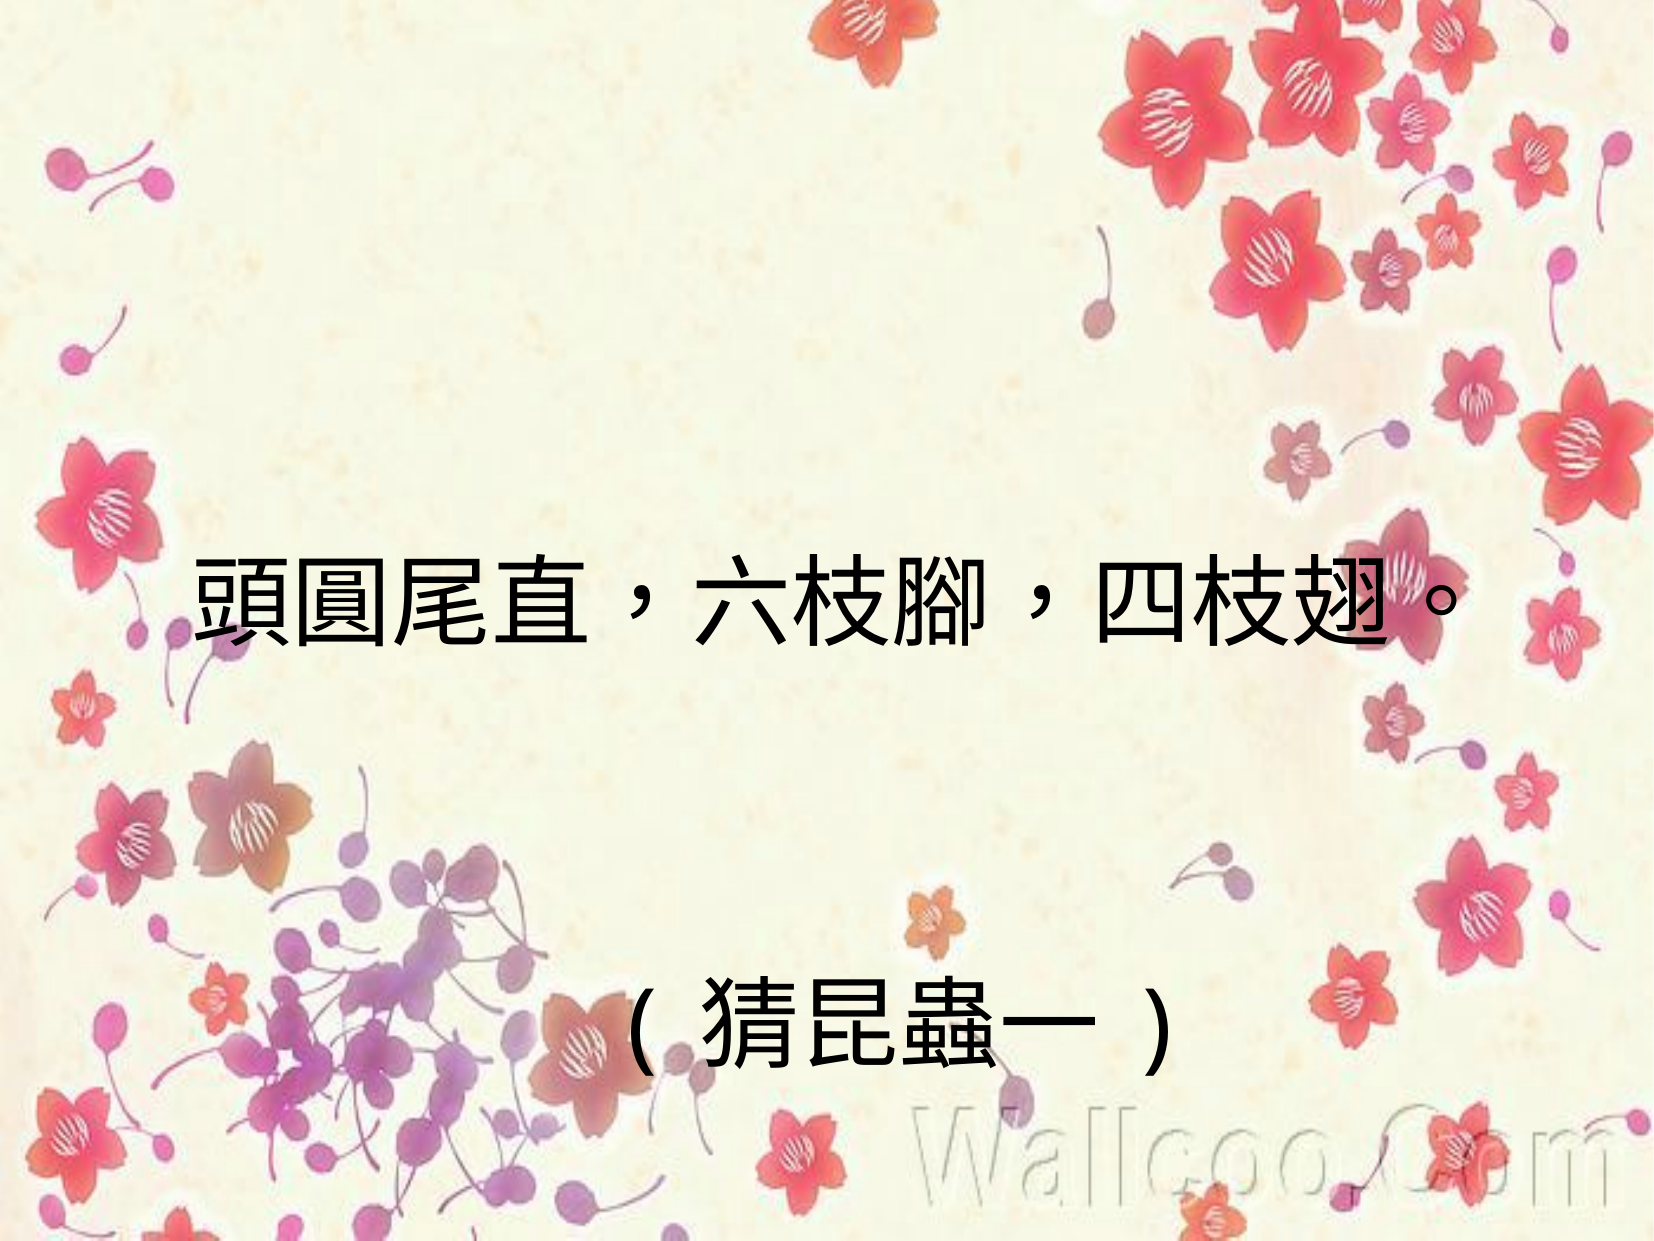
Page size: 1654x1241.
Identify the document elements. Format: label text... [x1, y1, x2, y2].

text_box 頭圓尾直，六枝腳，四枝翅。 (猜昆蟲一) [177, 442, 1546, 858]
picture [0, 0, 1654, 1241]
